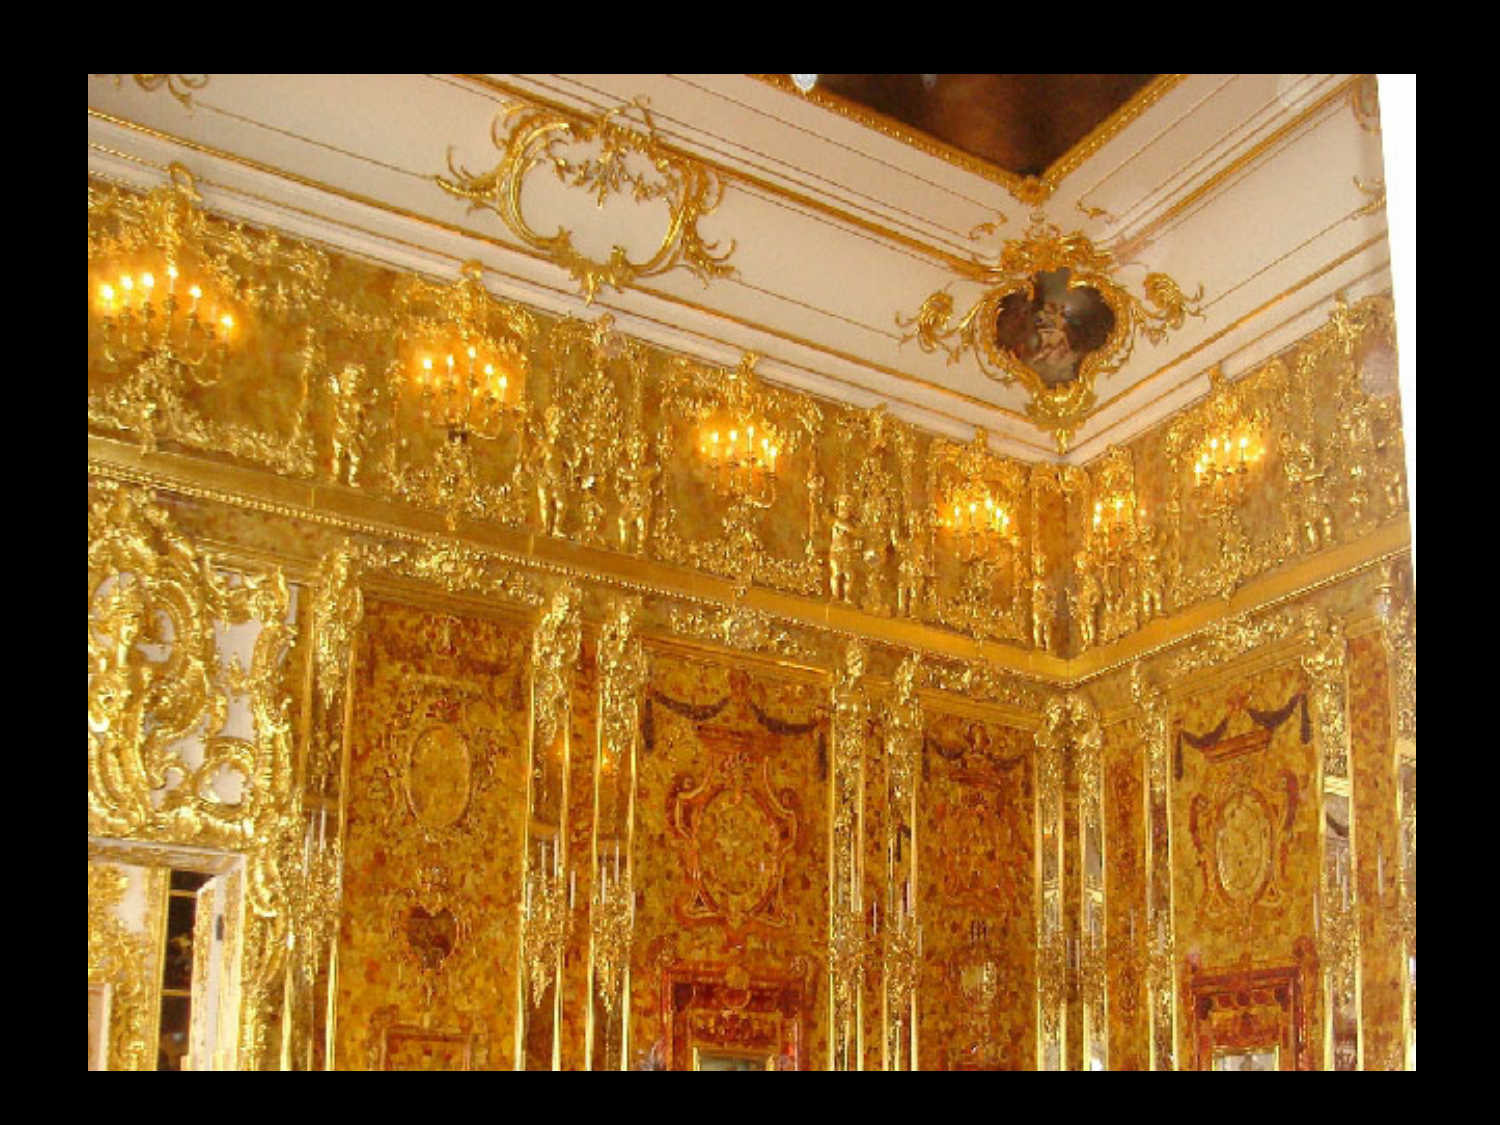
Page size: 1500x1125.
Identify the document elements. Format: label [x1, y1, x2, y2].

picture [88, 74, 1416, 1071]
